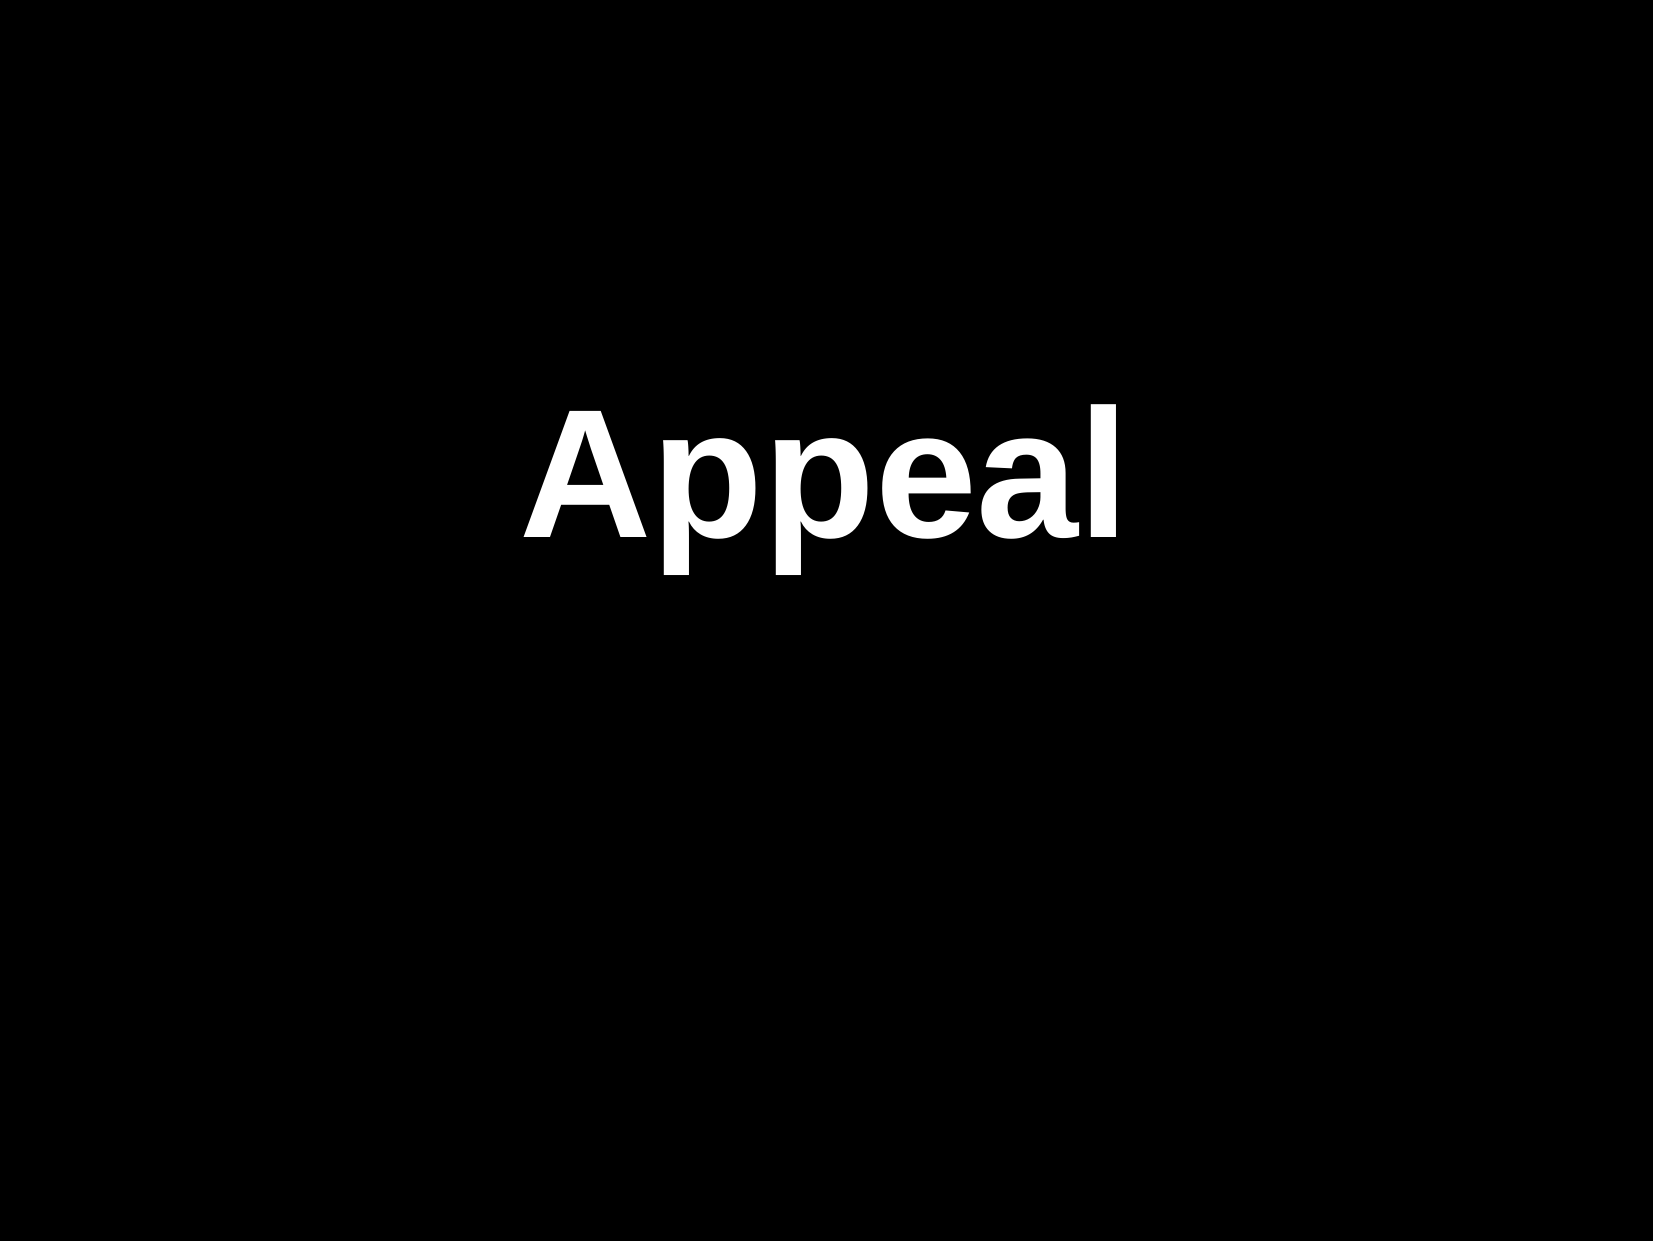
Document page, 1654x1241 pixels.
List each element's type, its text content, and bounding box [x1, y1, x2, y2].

text_box Appeal [75, 75, 1576, 584]
